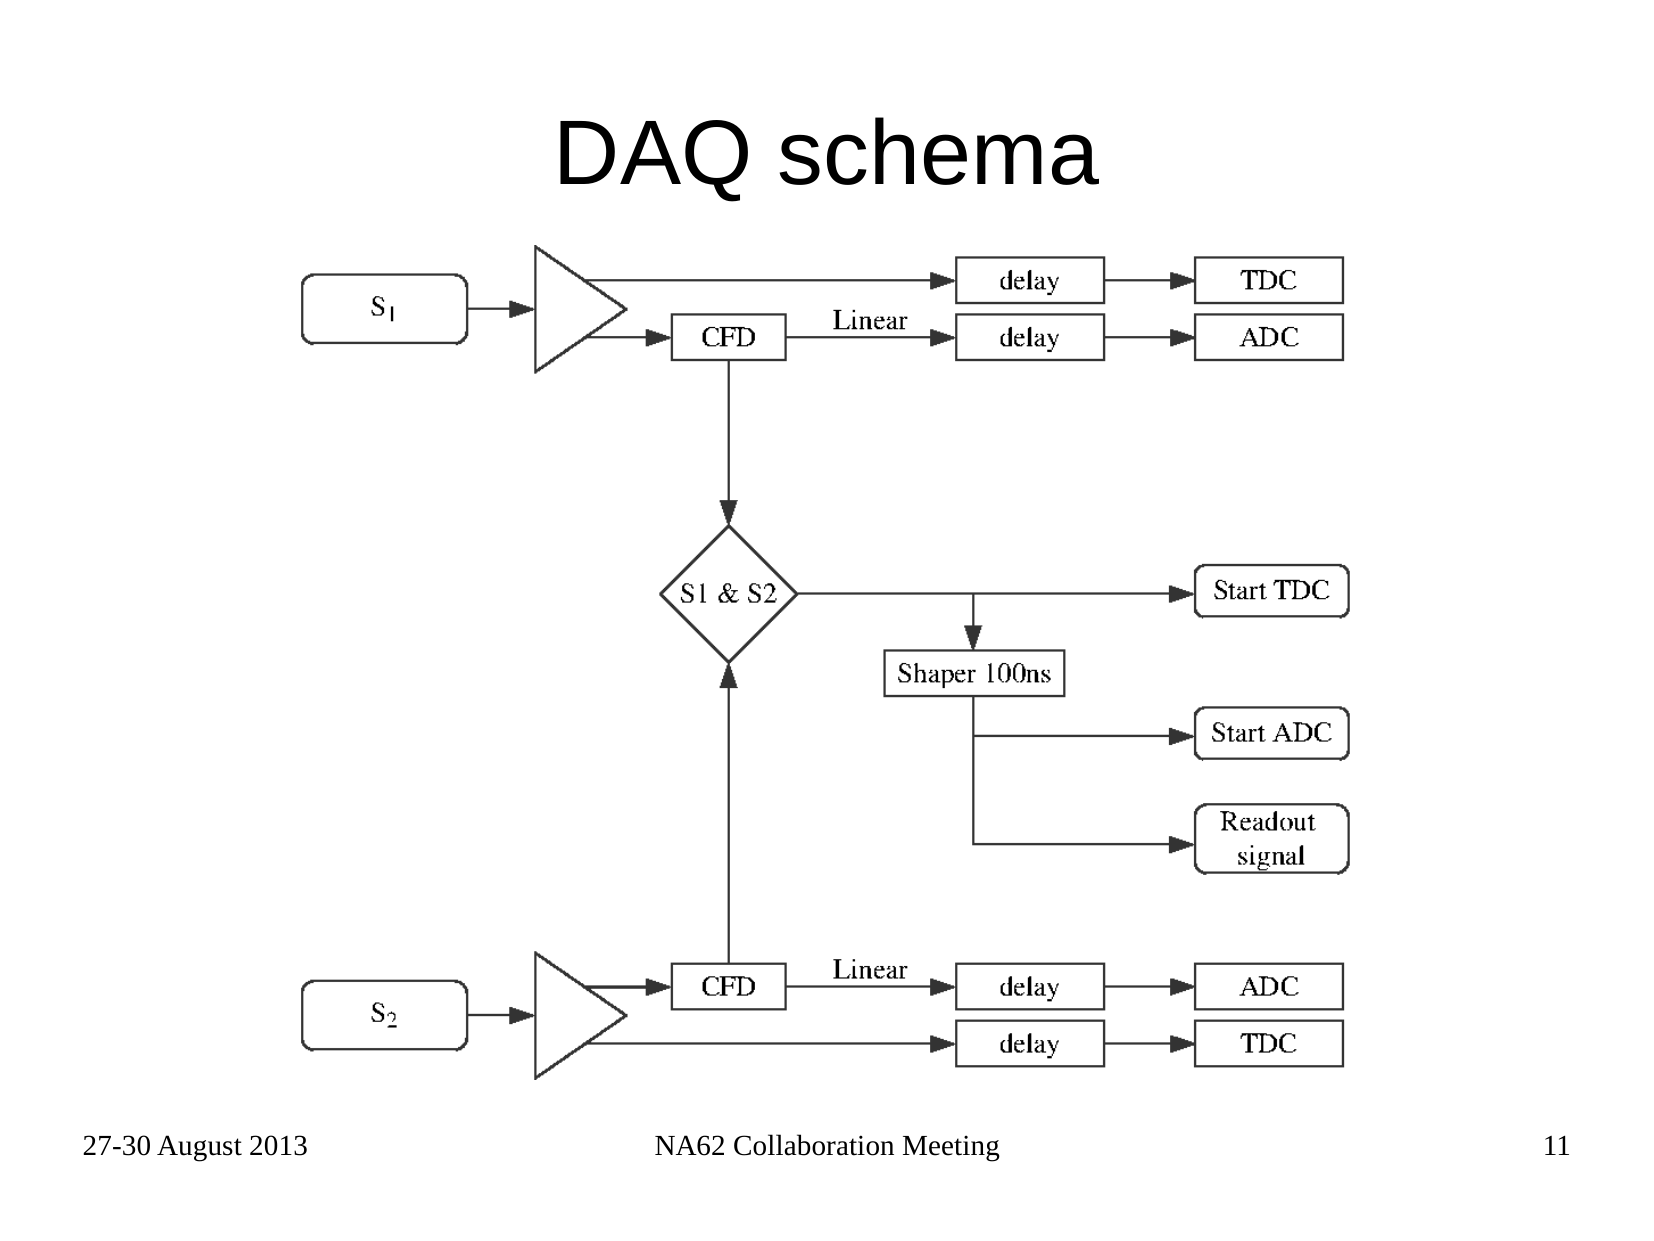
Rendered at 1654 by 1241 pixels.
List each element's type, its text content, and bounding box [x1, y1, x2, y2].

title DAQ schema [82, 49, 1571, 257]
picture [300, 245, 1351, 1081]
